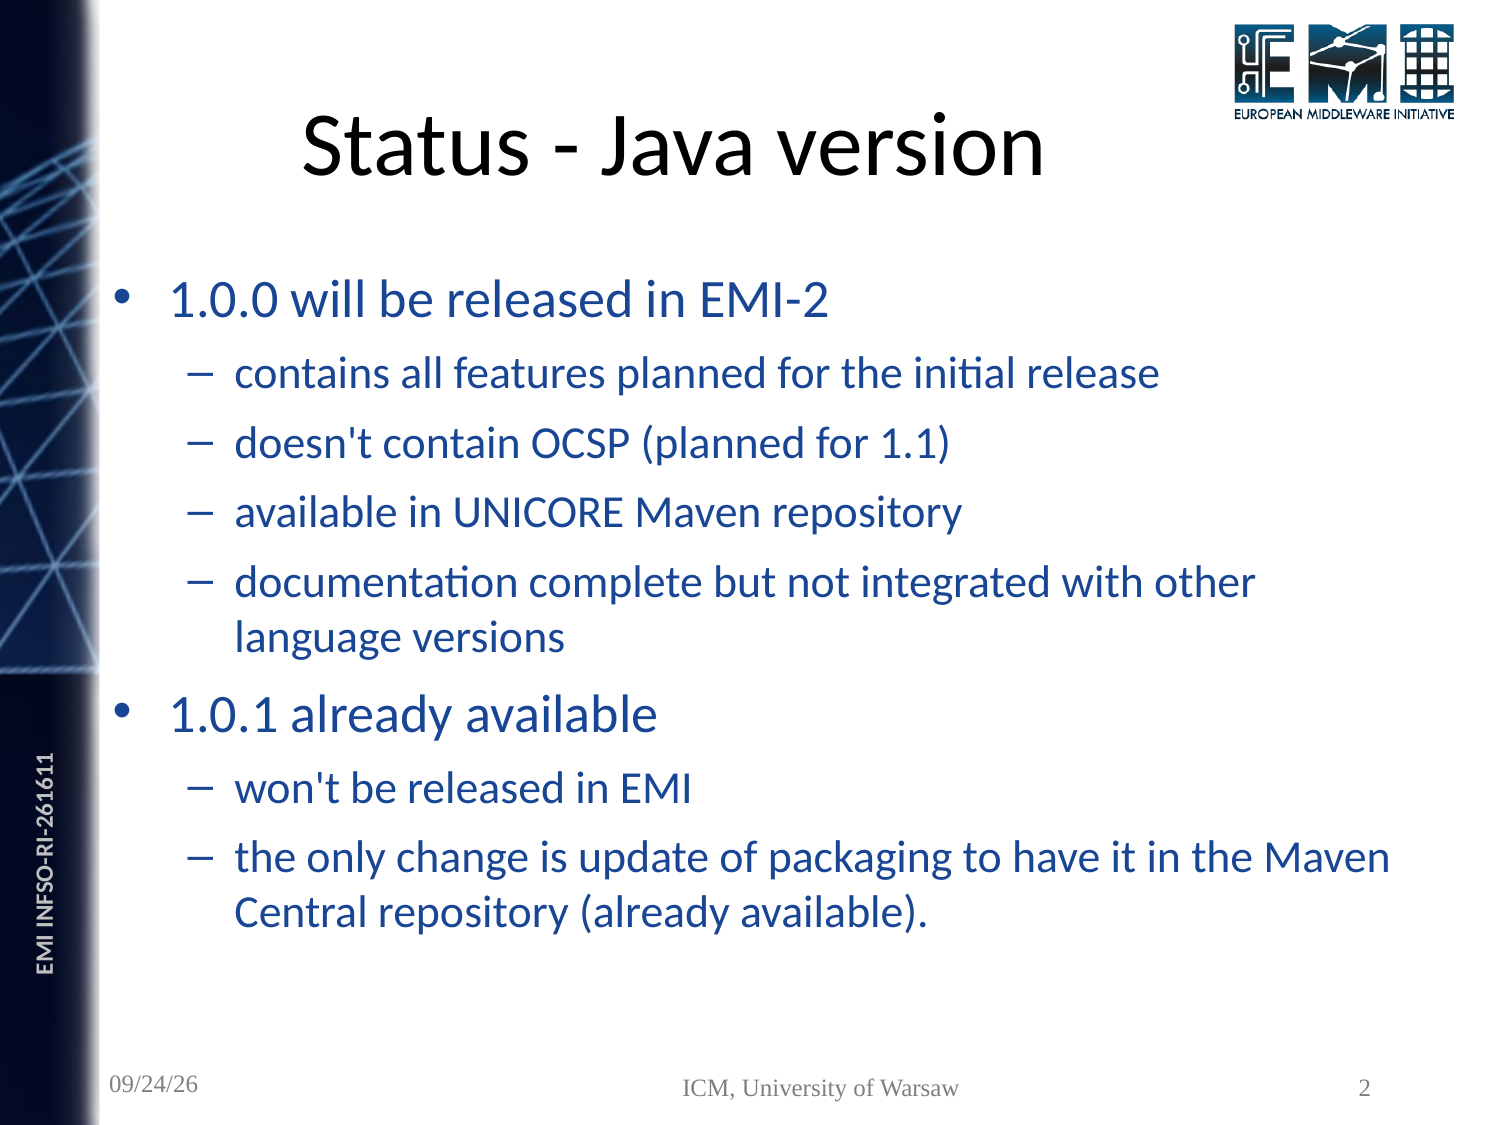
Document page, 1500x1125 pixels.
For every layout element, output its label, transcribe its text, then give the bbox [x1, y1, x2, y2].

picture [1185, 8, 1500, 140]
list 1.0.0 will be released in EMI-2 contains all features planned for the initial release doesn't contain OCSP (planned for 1.1) available in UNICORE Maven repository documentation complete but not integrated with other language versions 1.0.1 already available won't be released in EMI the only change is update of packaging to have it in the Maven Central repository (already available). [112, 263, 1425, 991]
picture [0, 0, 111, 1125]
title Status - Java version [112, 52, 1238, 226]
